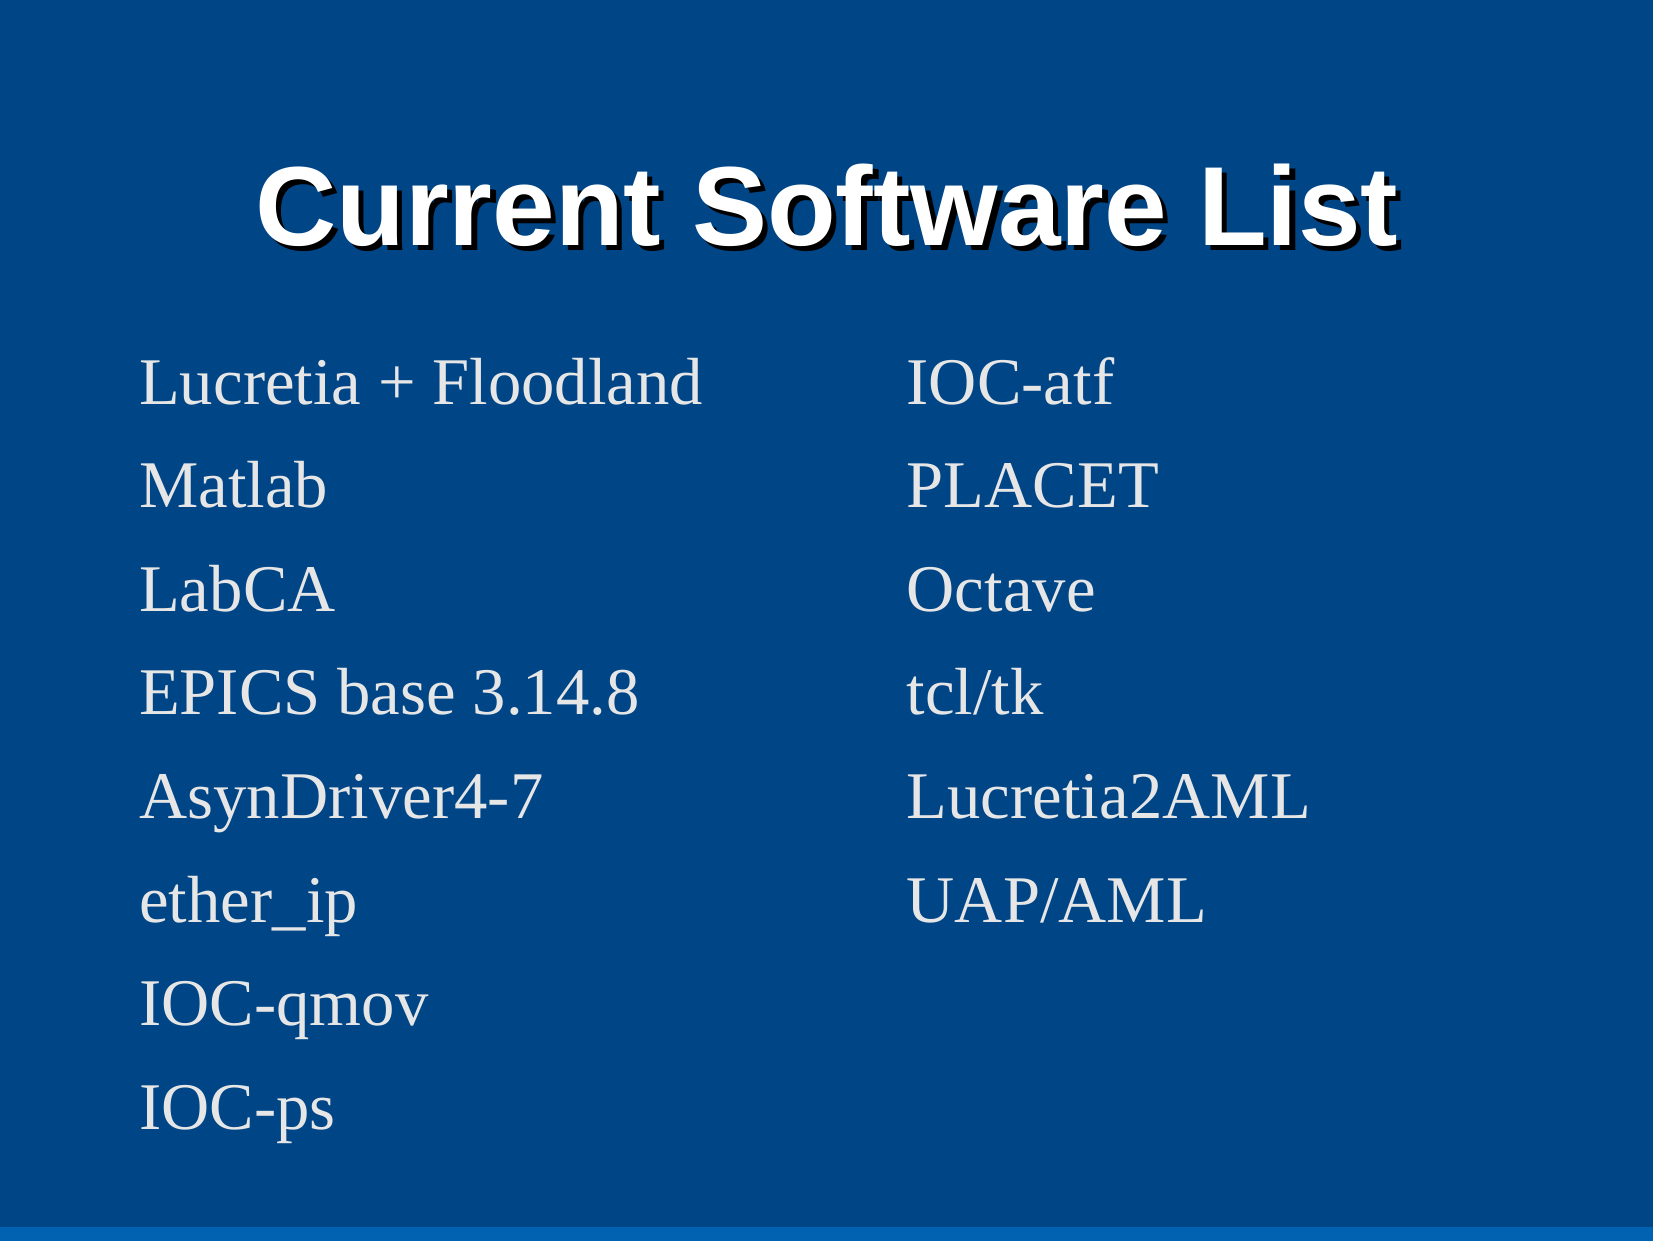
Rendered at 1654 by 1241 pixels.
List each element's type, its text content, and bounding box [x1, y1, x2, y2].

title Current Software List [121, 102, 1533, 311]
list IOC-atf PLACET Octave tcl/tk Lucretia2AML UAP/AML [889, 344, 1593, 1127]
list Lucretia + Floodland Matlab LabCA EPICS base 3.14.8 AsynDriver4-7 ether_ip IOC-qmov IOC-ps [121, 344, 826, 1198]
